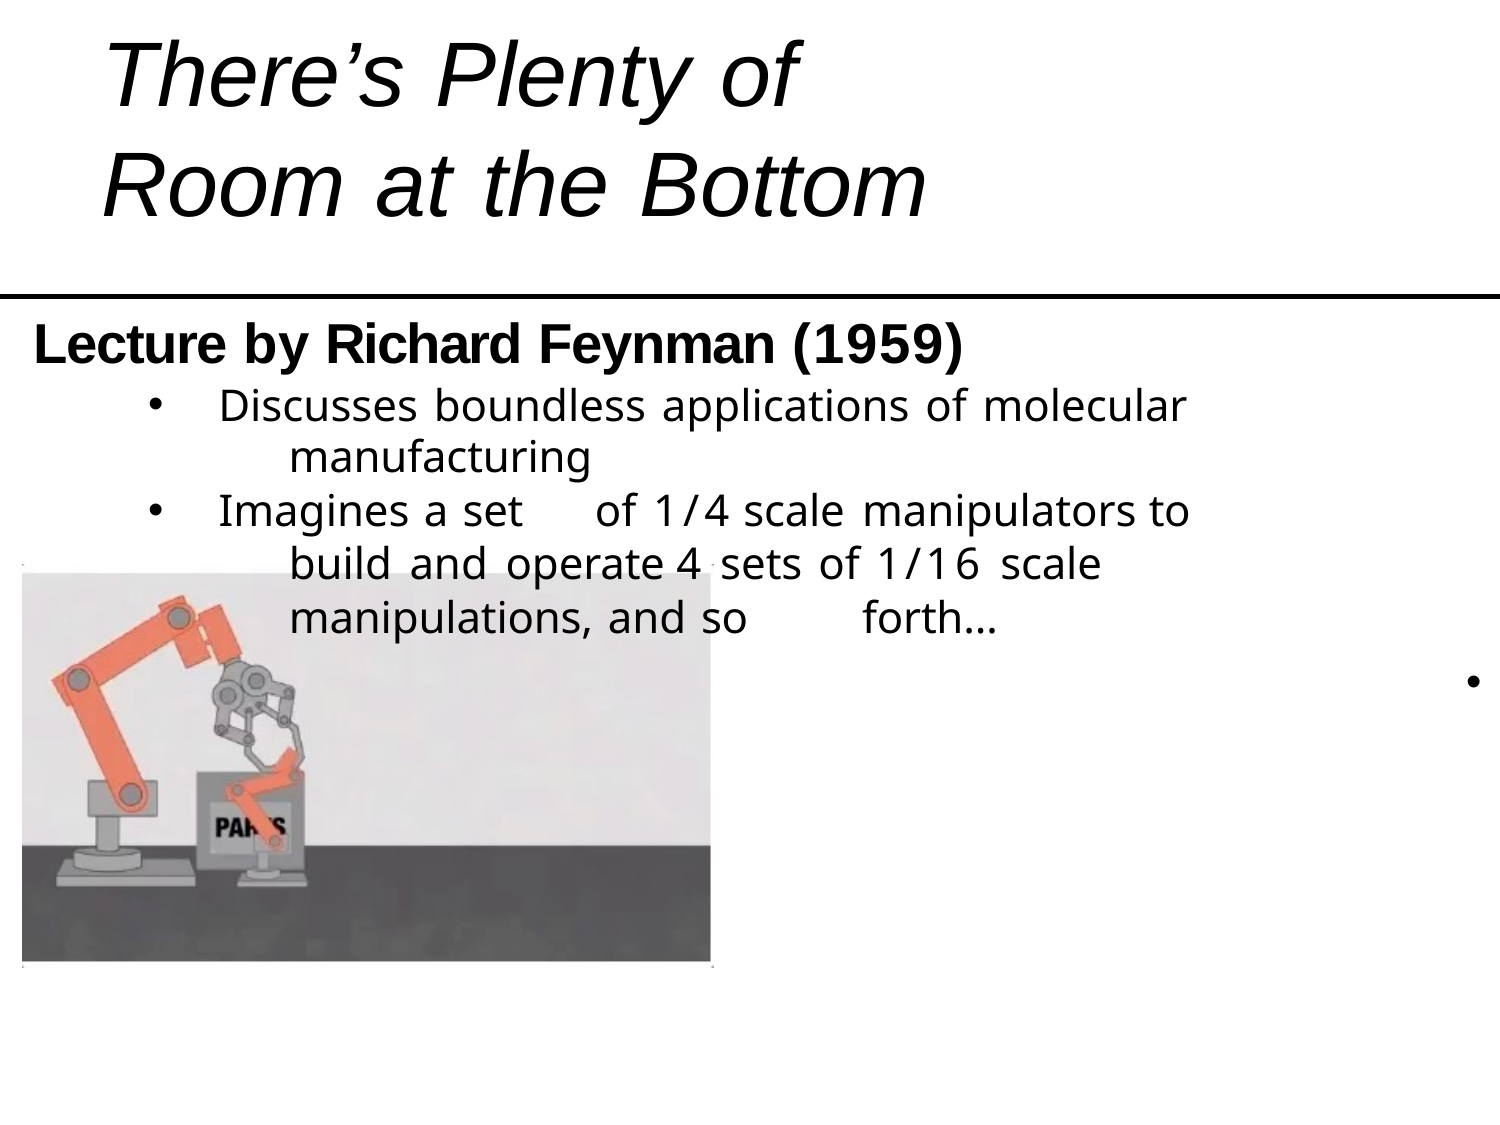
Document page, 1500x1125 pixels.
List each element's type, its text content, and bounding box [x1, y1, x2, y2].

text_box Lecture by Richard Feynman (1959) Discusses boundless applications of molecular manufacturing Imagines a set of 1/4 scale manipulators to build and operate 4 sets of 1/16 scale manipulations, and so forth… With each step down in scale, different forces become important Why is molecular-scale manufacturing still an unrealized dream and how does biology do it as if it’s no big deal? 2 [32, 301, 1451, 971]
picture [22, 564, 32, 968]
title There’s Plenty of Room at the Bottom [87, 0, 1059, 237]
